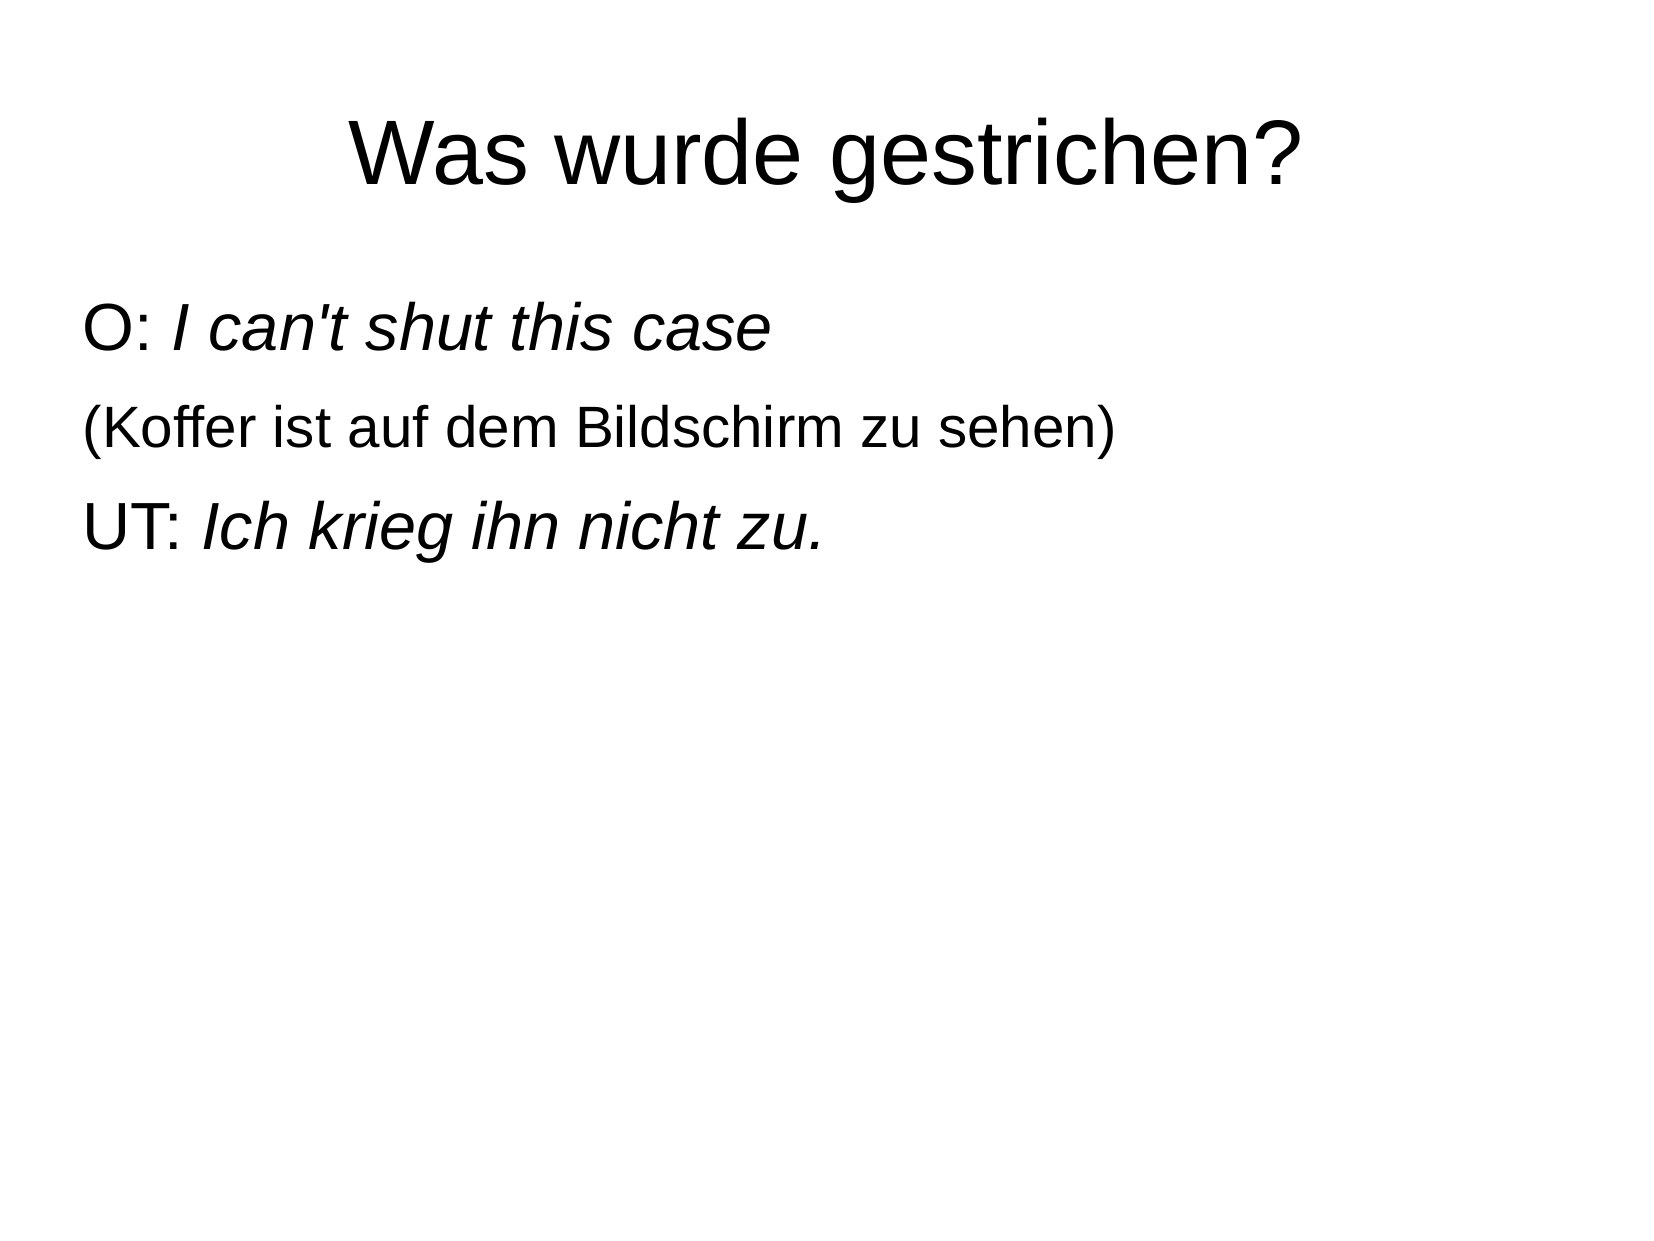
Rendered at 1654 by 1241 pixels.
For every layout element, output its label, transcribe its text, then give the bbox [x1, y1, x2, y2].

list O: I can't shut this case (Koffer ist auf dem Bildschirm zu sehen) UT: Ich krieg ihn nicht zu. [82, 290, 1571, 1010]
title Was wurde gestrichen? [82, 49, 1571, 257]
